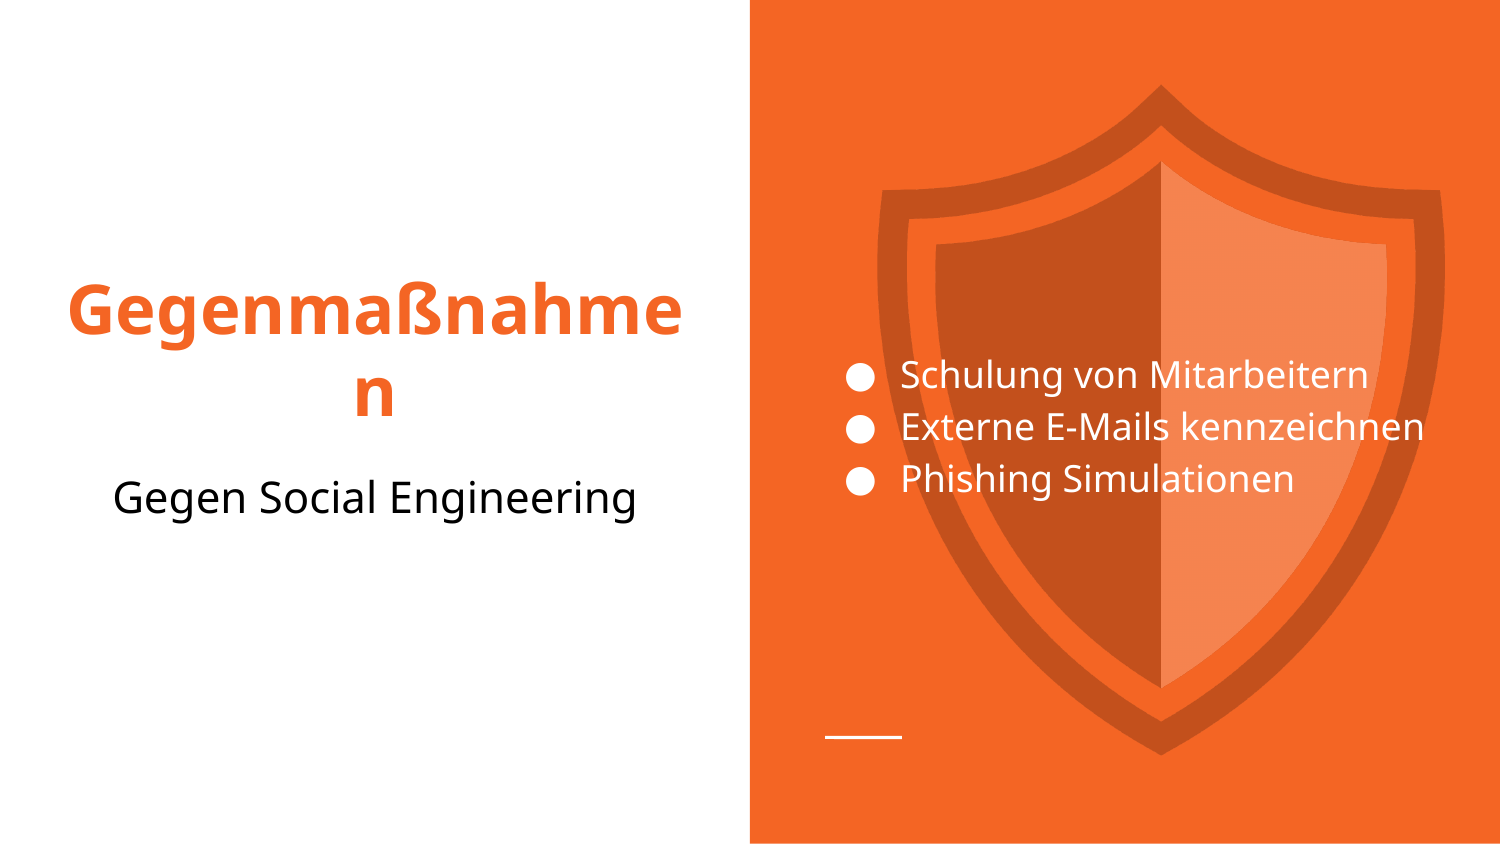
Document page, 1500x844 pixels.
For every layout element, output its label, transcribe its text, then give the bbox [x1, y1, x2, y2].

title Gegenmaßnahmen [43, 229, 708, 446]
subtitle Gegen Social Engineering [27, 455, 724, 676]
picture [739, 0, 1500, 844]
list Schulung von Mitarbeitern Externe E-Mails kennzeichnen Phishing Simulationen [810, 118, 1493, 725]
